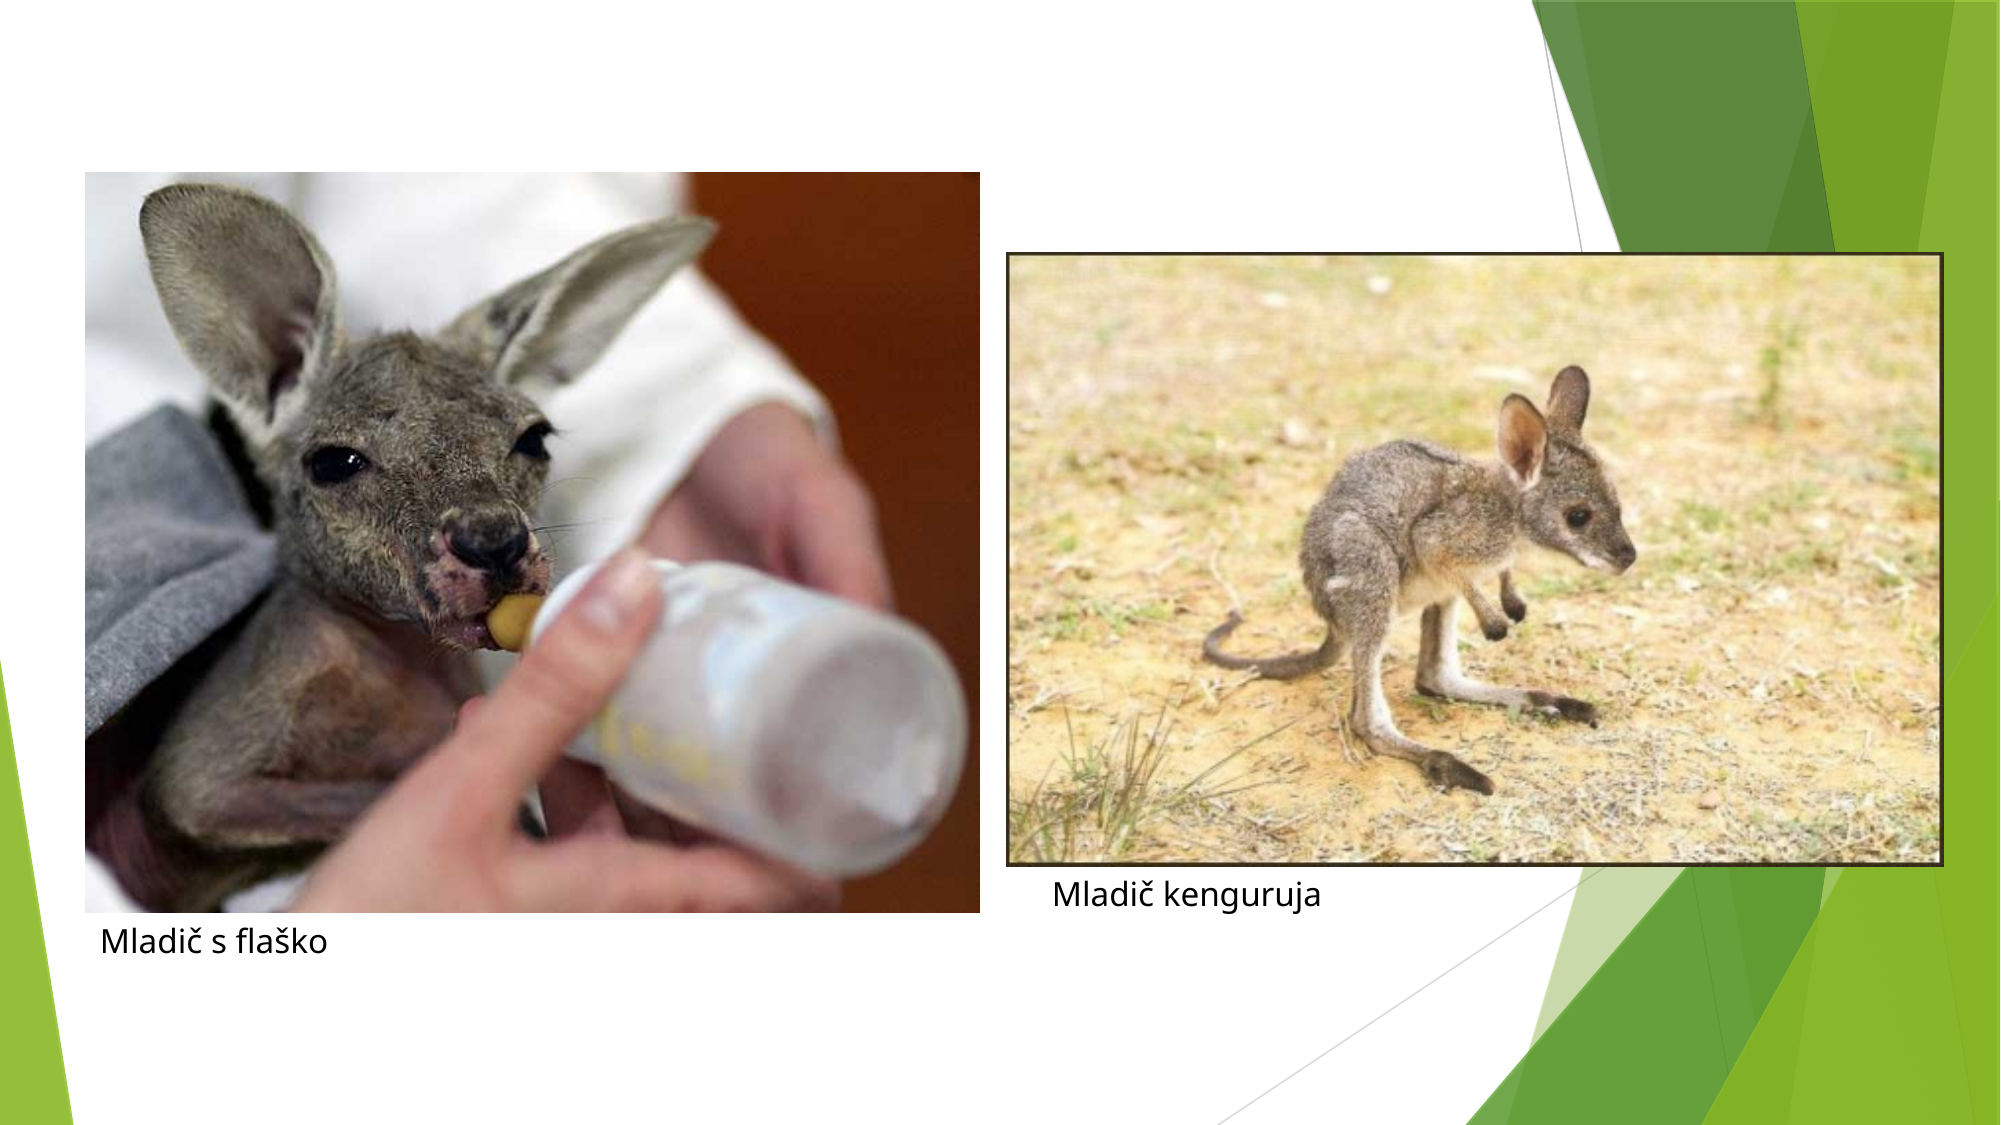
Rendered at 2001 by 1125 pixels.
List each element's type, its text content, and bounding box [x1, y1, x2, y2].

text_box Mladič s flaško [85, 912, 714, 968]
text_box Mladič kenguruja [1037, 866, 1570, 921]
picture [85, 172, 980, 913]
picture [1006, 252, 1944, 867]
